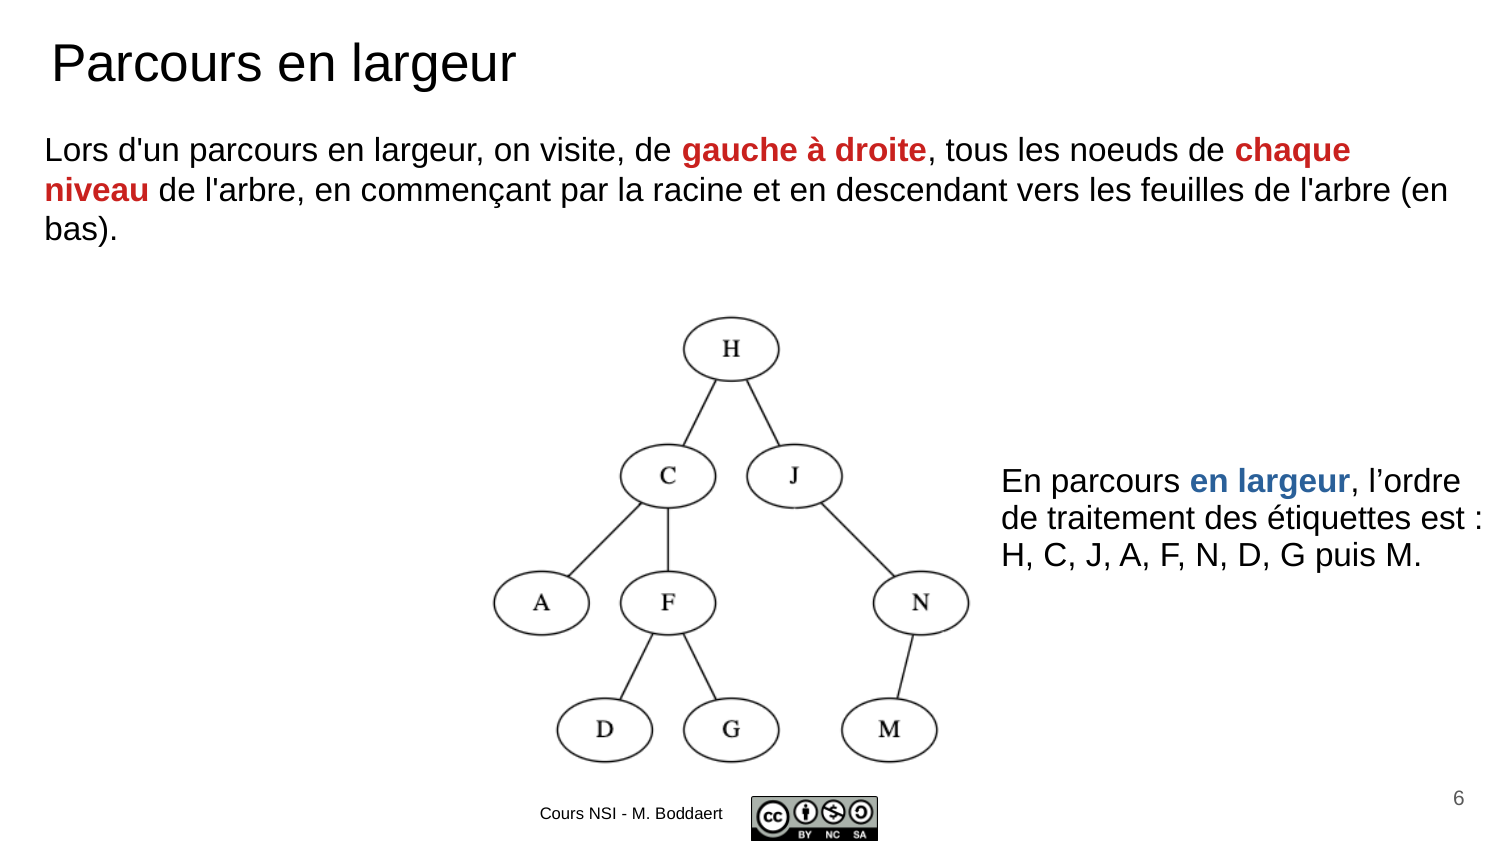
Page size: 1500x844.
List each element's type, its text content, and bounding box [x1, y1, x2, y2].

text_box En parcours en largeur, l’ordre de traitement des étiquettes est : H, C, J, A, F, N, D, G puis M. [986, 454, 1500, 625]
text_box Lors d'un parcours en largeur, on visite, de gauche à droite, tous les noeuds de chaque niveau de l'arbre, en commençant par la racine et en descendant vers les feuilles de l'arbre (en bas). [29, 120, 1477, 384]
picture [489, 312, 1034, 793]
picture [751, 796, 878, 841]
title Parcours en largeur [51, 13, 1449, 108]
slide_number <numéro> [1389, 764, 1480, 830]
